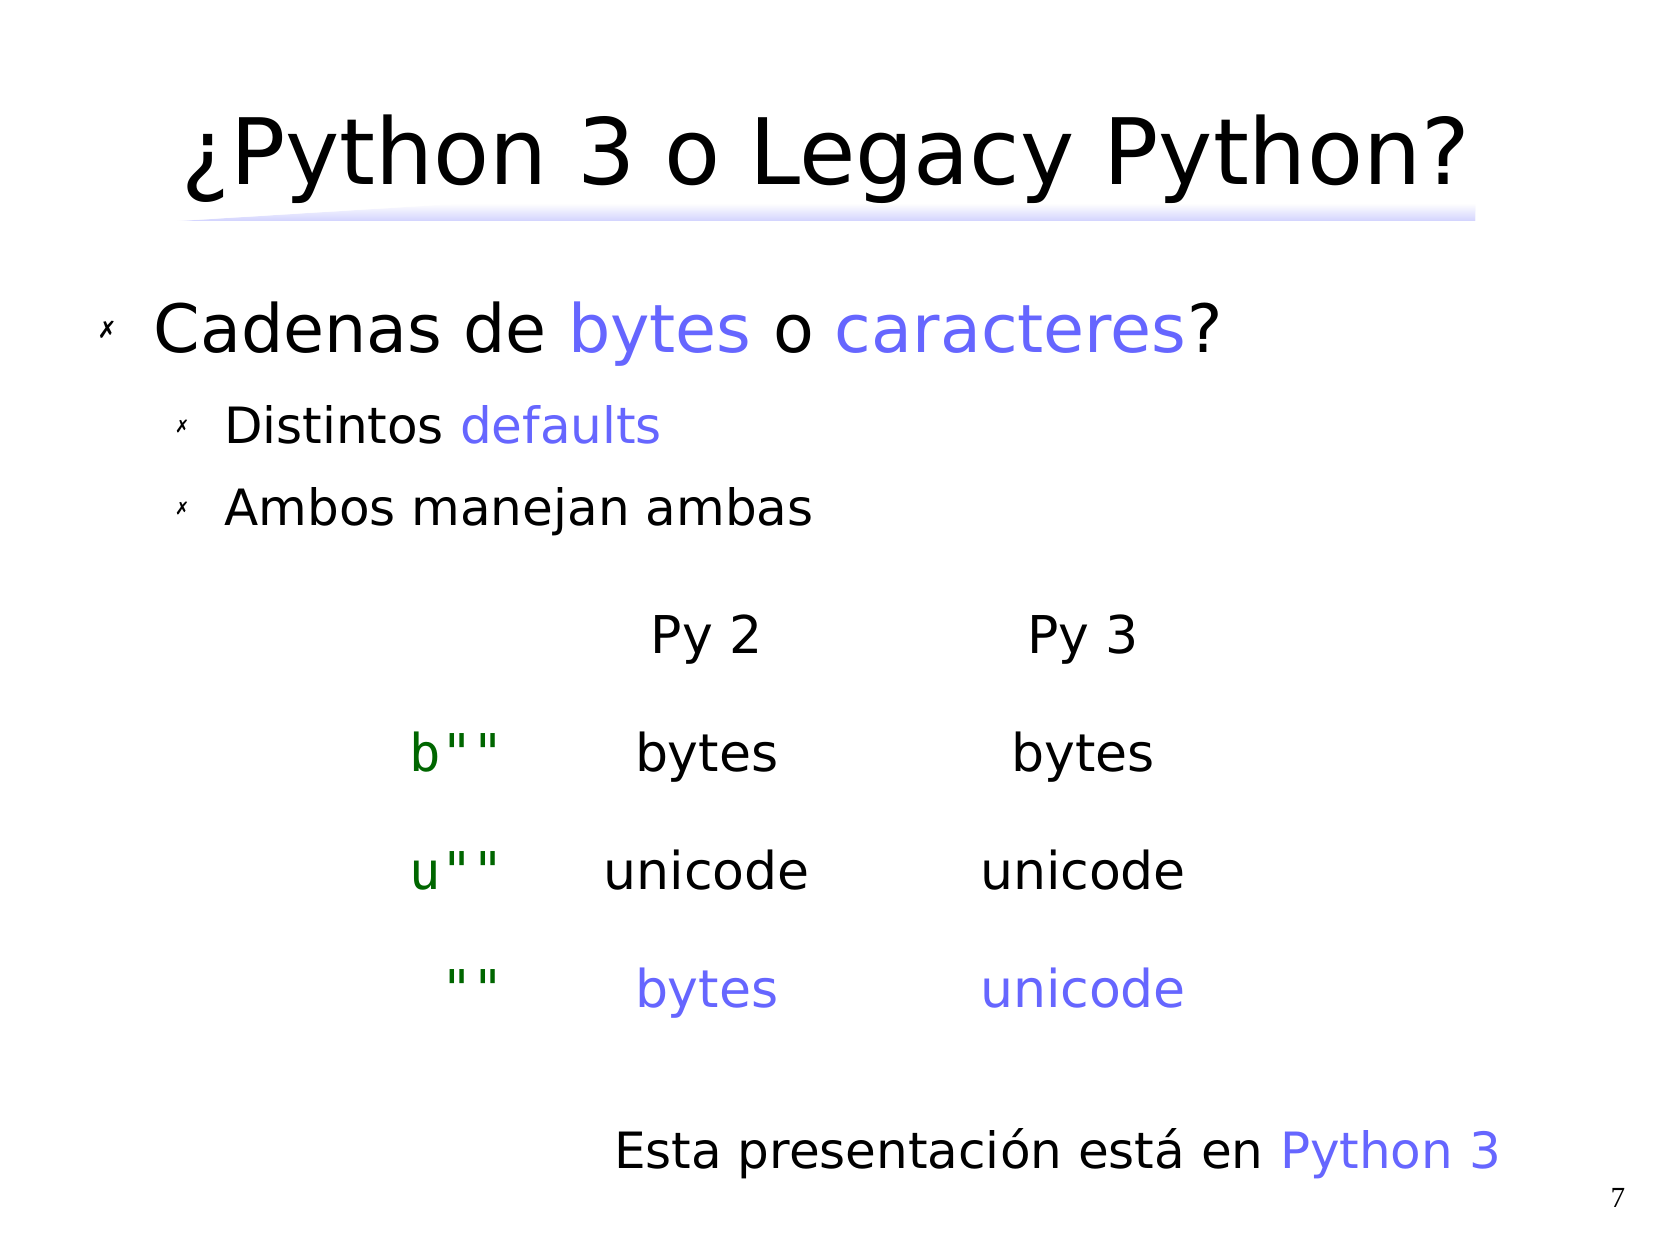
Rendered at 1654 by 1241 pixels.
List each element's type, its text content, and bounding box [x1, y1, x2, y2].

table_cell unicode [895, 952, 1271, 1070]
table_cell "" [142, 952, 518, 1070]
table_cell bytes [895, 715, 1271, 834]
table_header Py 3 [895, 597, 1271, 715]
table_cell unicode [518, 834, 895, 952]
table_cell unicode [895, 834, 1271, 952]
list Cadenas de bytes o caracteres? Distintos defaults Ambos manejan ambas [82, 290, 1571, 1182]
table_cell bytes [518, 715, 895, 834]
table_header Py 2 [518, 597, 895, 715]
text_box Esta presentación está en Python 3 [472, 1122, 1536, 1181]
table_cell u"" [142, 834, 518, 952]
title ¿Python 3 o Legacy Python? [82, 49, 1571, 257]
table_cell bytes [518, 952, 895, 1070]
table_cell b"" [142, 715, 518, 834]
table_header [142, 597, 518, 715]
